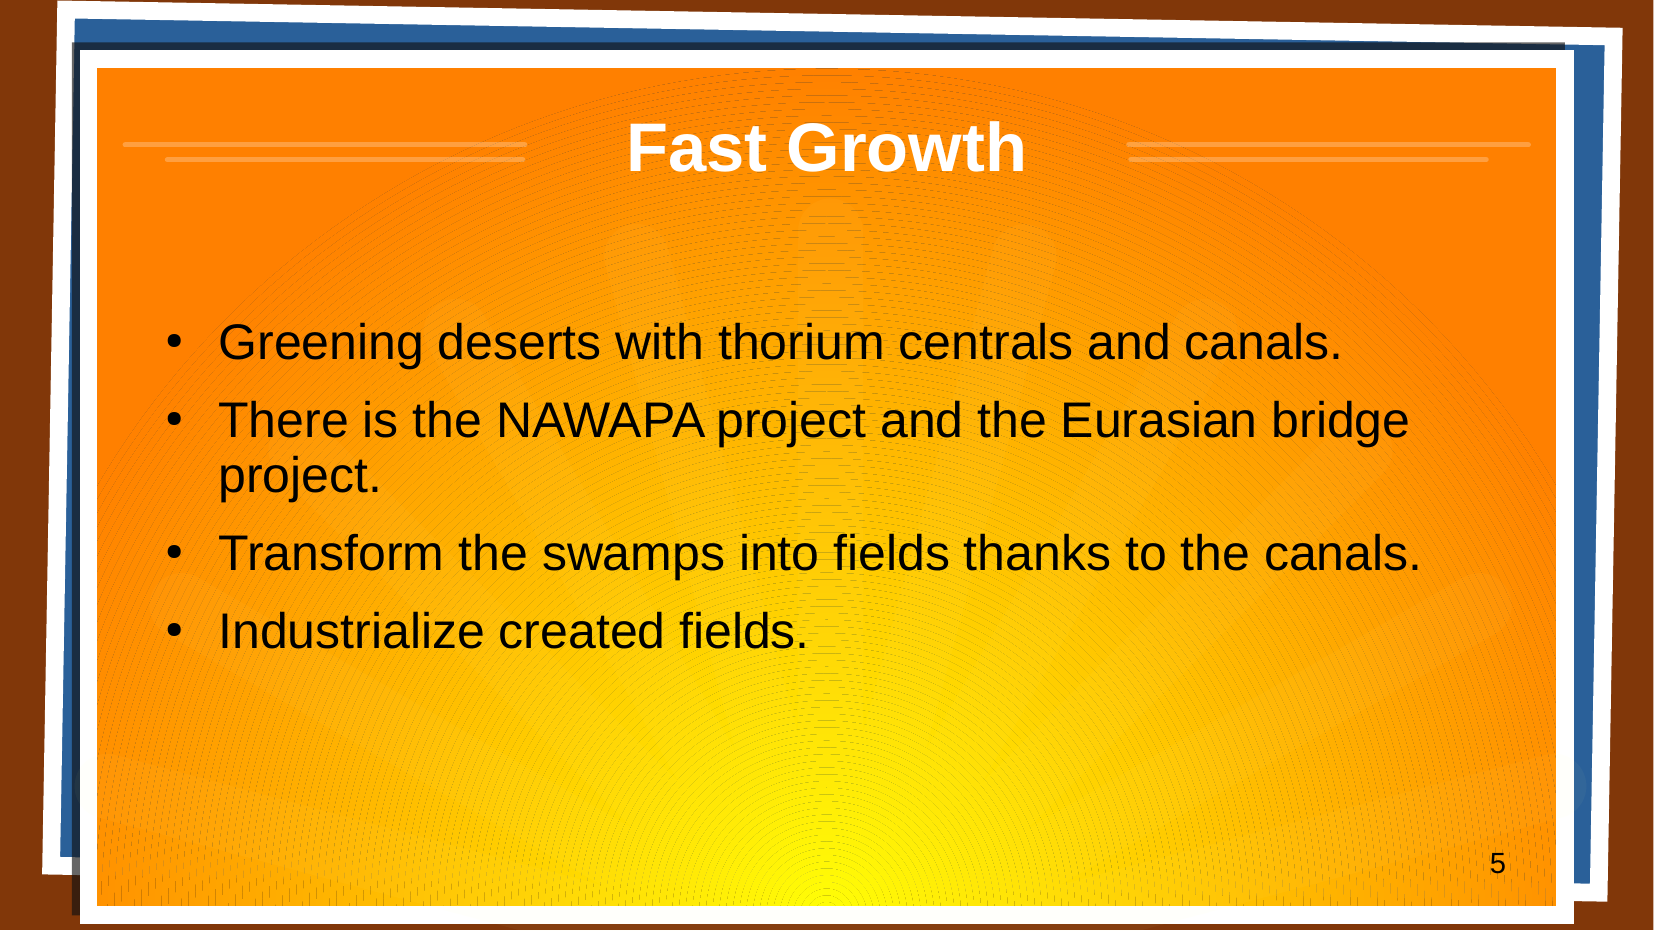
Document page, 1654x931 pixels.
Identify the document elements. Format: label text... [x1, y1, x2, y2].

list Greening deserts with thorium centrals and canals. There is the NAWAPA project and the Eurasian bridge project. Transform the swamps into fields thanks to the canals. Industrialize created fields. [147, 236, 1506, 827]
title Fast Growth [531, 70, 1123, 225]
